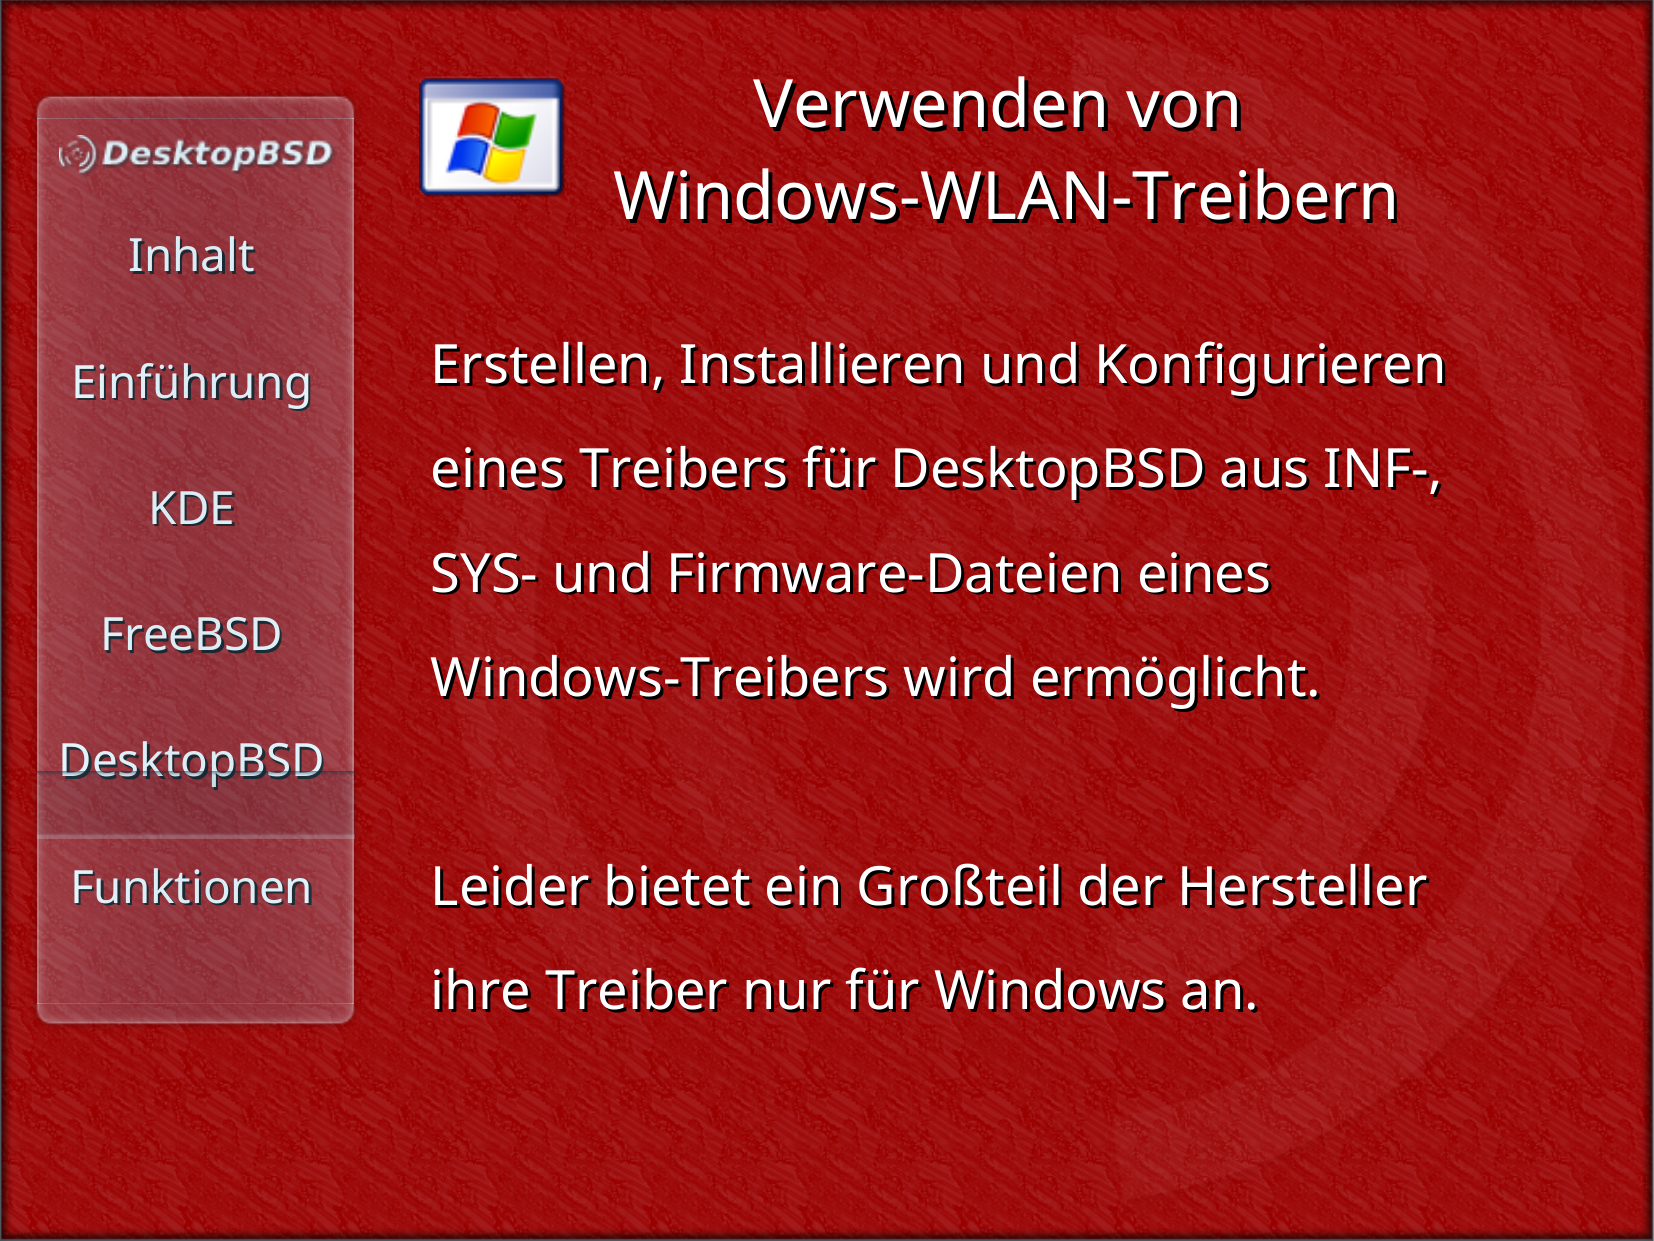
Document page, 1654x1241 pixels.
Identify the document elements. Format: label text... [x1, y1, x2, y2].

picture [0, 0, 1654, 1241]
title Verwenden von Windows-WLAN-Treibern [413, 43, 1601, 251]
list Erstellen, Installieren und Konfigurieren eines Treibers für DesktopBSD aus INF-, SYS- und Firmware-Dateien eines Windows-Treibers wird ermöglicht. Leider bietet ein Großteil der Hersteller ihre Treiber nur für Windows an. [413, 324, 1595, 1144]
